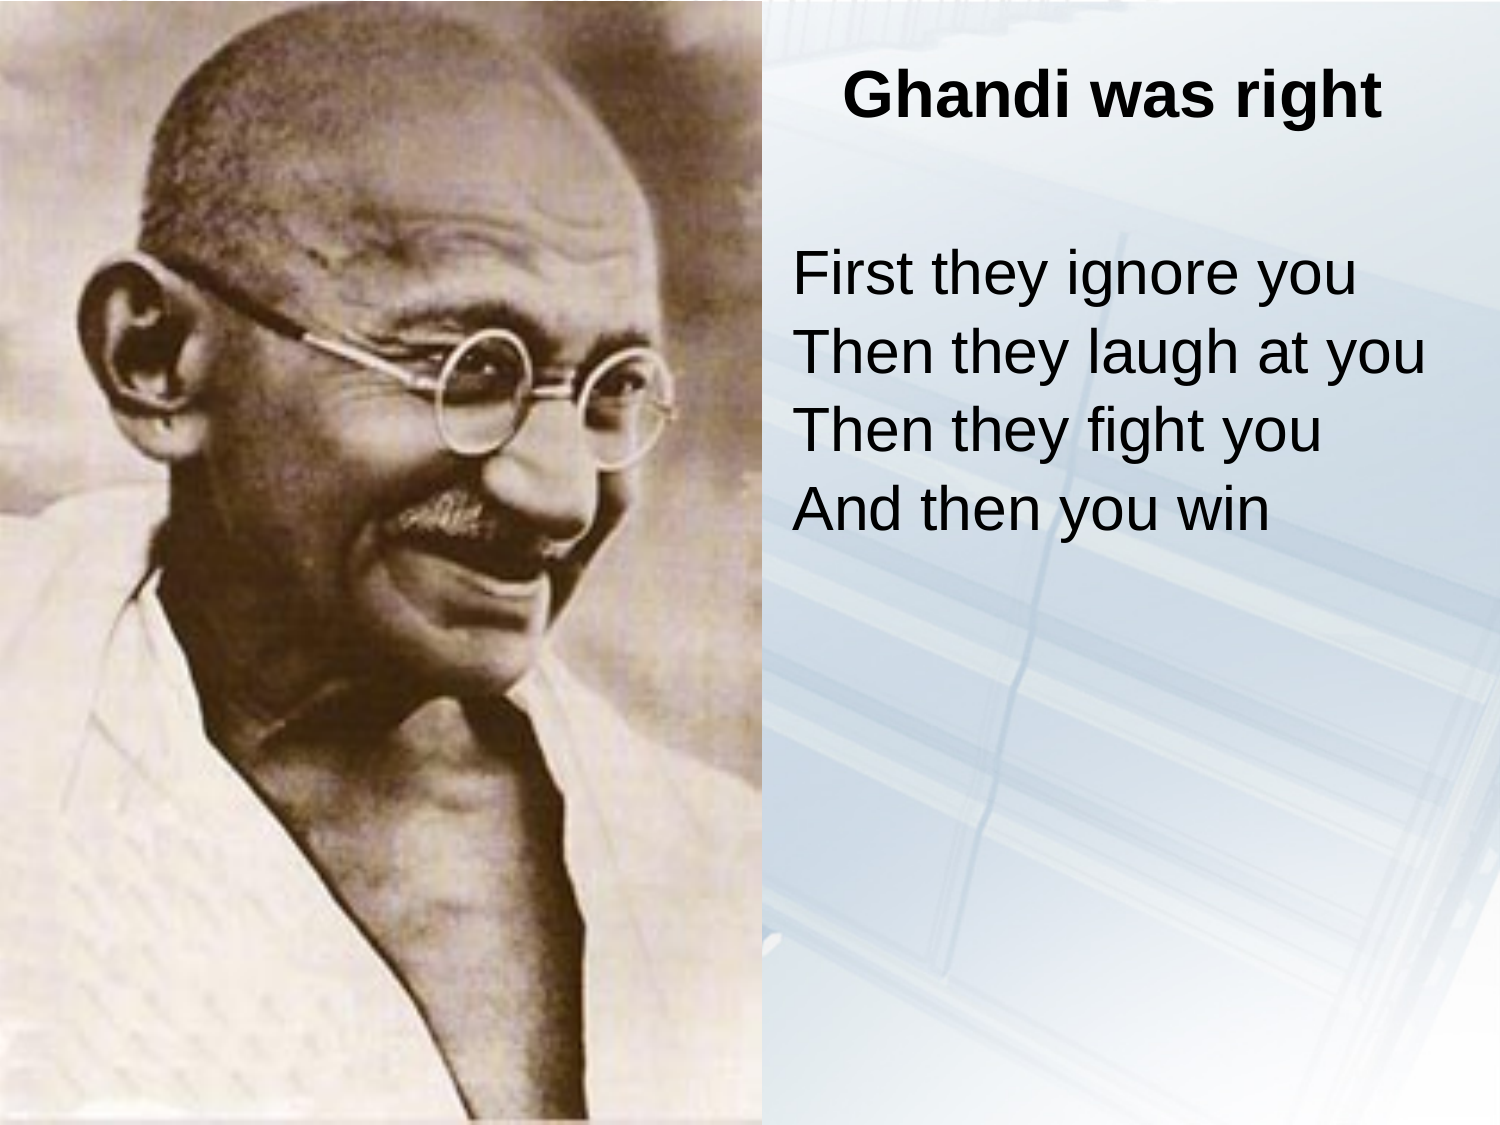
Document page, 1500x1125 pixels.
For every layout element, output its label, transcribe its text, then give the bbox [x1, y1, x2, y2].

picture [0, 0, 1500, 1125]
title Ghandi was right [762, 25, 1417, 170]
list First they ignore you Then they laugh at you Then they fight you And then you win [792, 244, 1495, 966]
